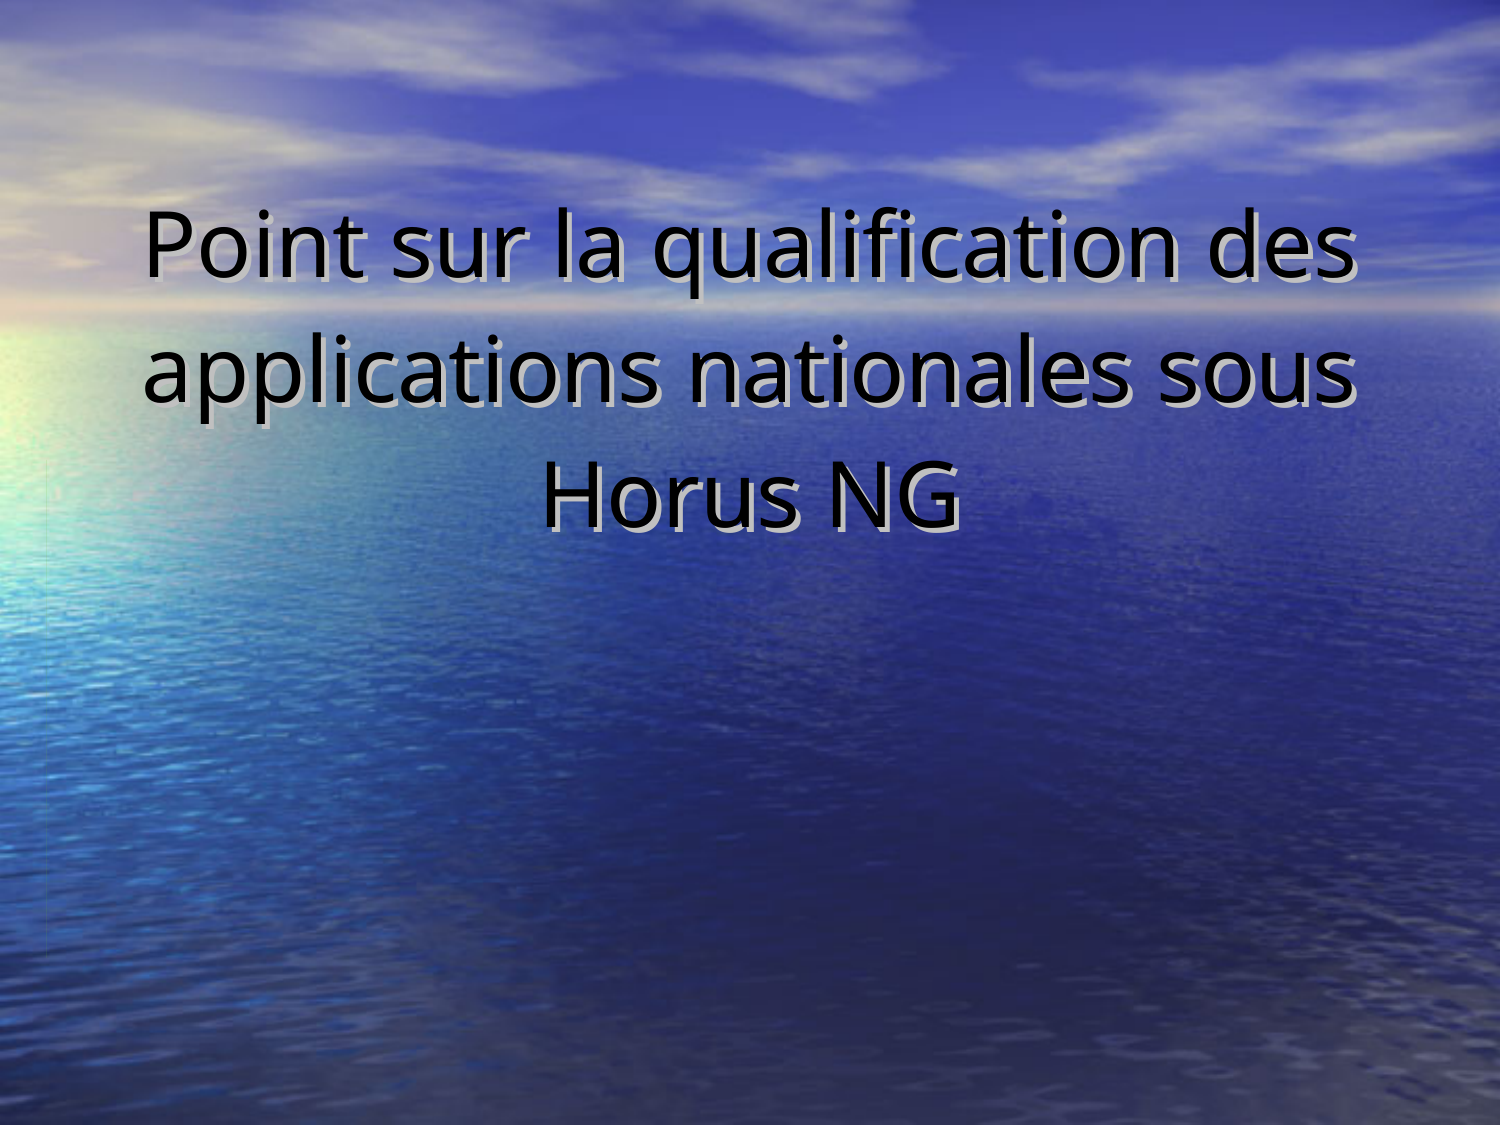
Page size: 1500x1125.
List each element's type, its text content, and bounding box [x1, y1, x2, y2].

picture [0, 0, 1500, 1125]
title Point sur la qualification des applications nationales sous Horus NG [112, 226, 1388, 563]
text_box [225, 637, 1276, 926]
